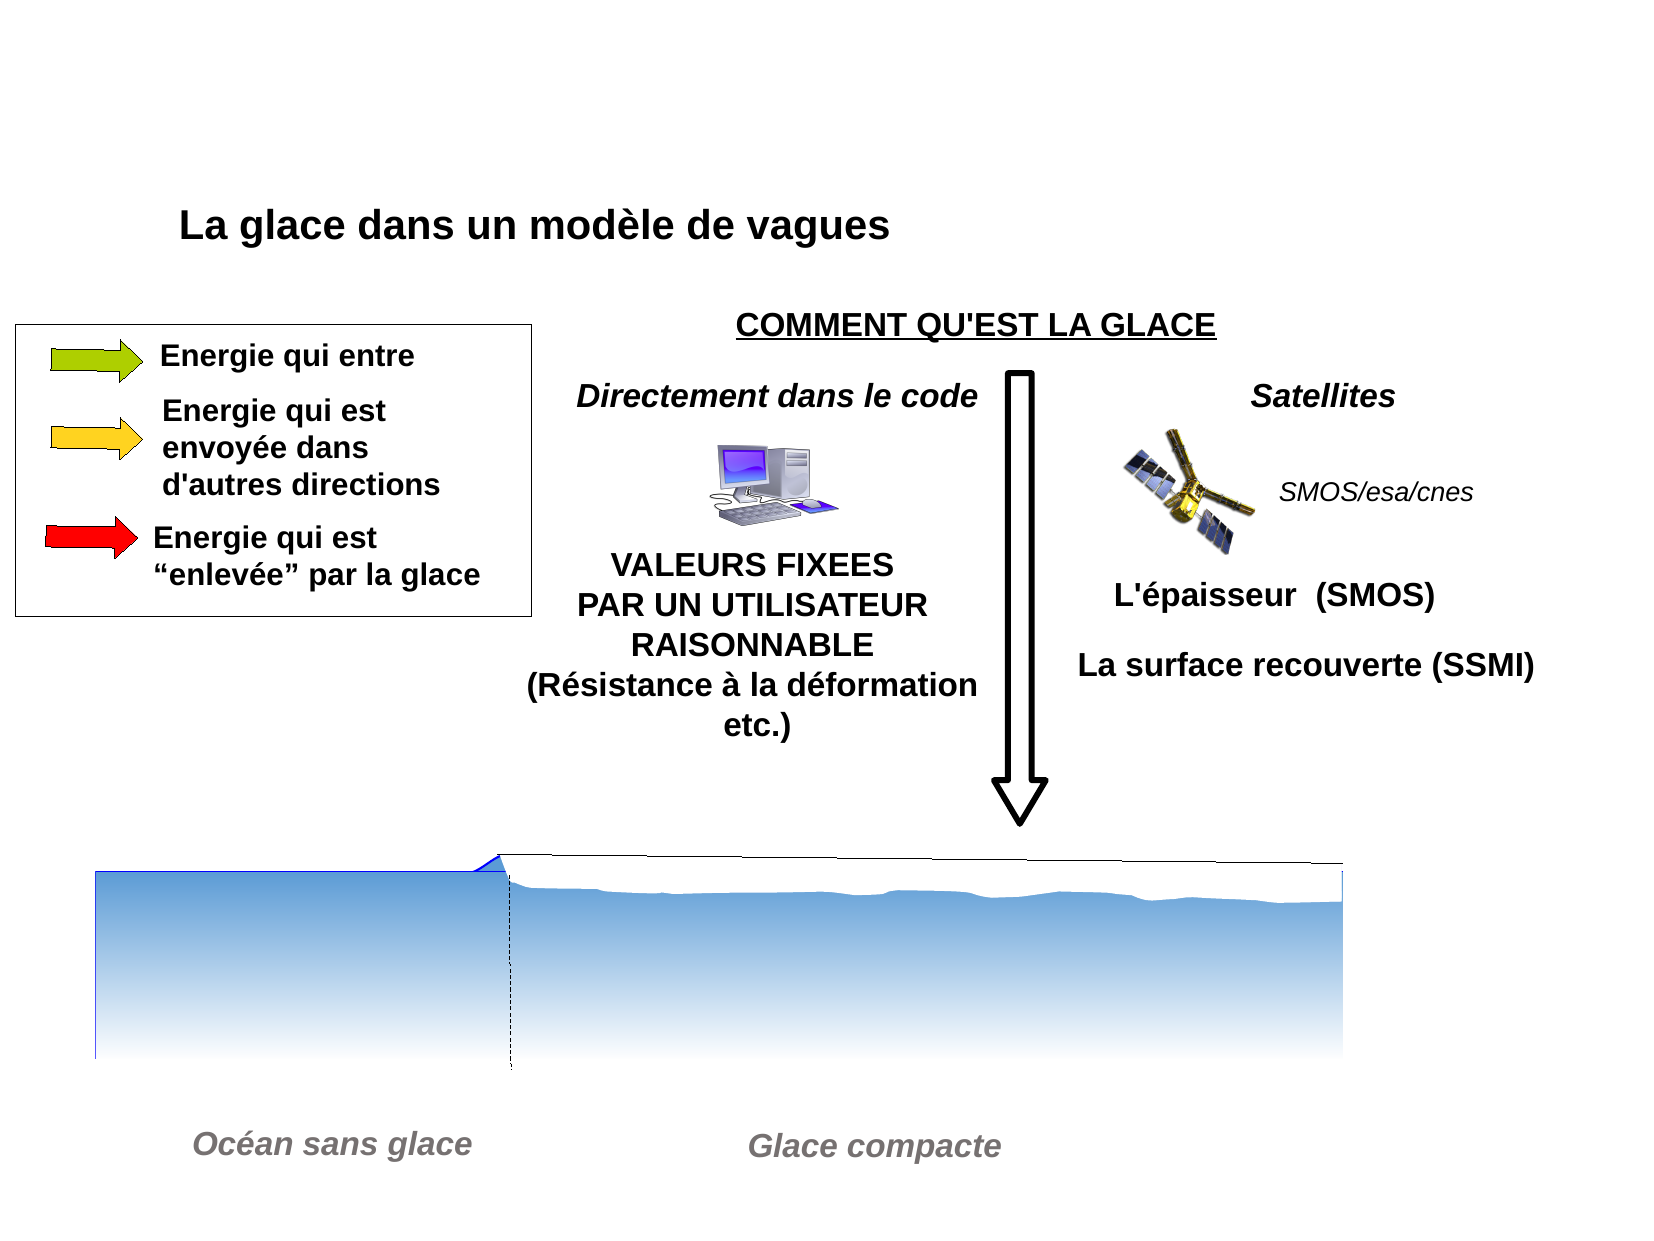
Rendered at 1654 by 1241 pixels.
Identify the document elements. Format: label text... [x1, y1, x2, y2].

text_box [15, 324, 532, 617]
text_box [95, 843, 1343, 1059]
text_box Energie qui est “enlevée” par la glace [138, 509, 531, 600]
text_box Energie qui est envoyée dans d'autres directions [147, 382, 459, 509]
text_box Glace compacte [732, 1116, 1018, 1172]
text_box La glace dans un modèle de vagues [164, 190, 1272, 256]
text_box Directement dans le code [561, 366, 994, 422]
text_box VALEURS FIXEES PAR UN UTILISATEUR RAISONNABLE (Résistance à la déformation etc.) [511, 535, 994, 751]
text_box Energie qui entre [145, 328, 506, 381]
text_box [993, 373, 1046, 824]
picture [1122, 428, 1256, 555]
picture [709, 445, 839, 526]
text_box L'épaisseur (SMOS) [1099, 565, 1451, 621]
text_box Océan sans glace [168, 1114, 488, 1170]
text_box SMOS/esa/cnes [1263, 470, 1525, 520]
text_box COMMENT QU'EST LA GLACE [720, 295, 1232, 351]
text_box Satellites [1235, 366, 1421, 422]
text_box La surface recouverte (SSMI) [1062, 636, 1551, 691]
